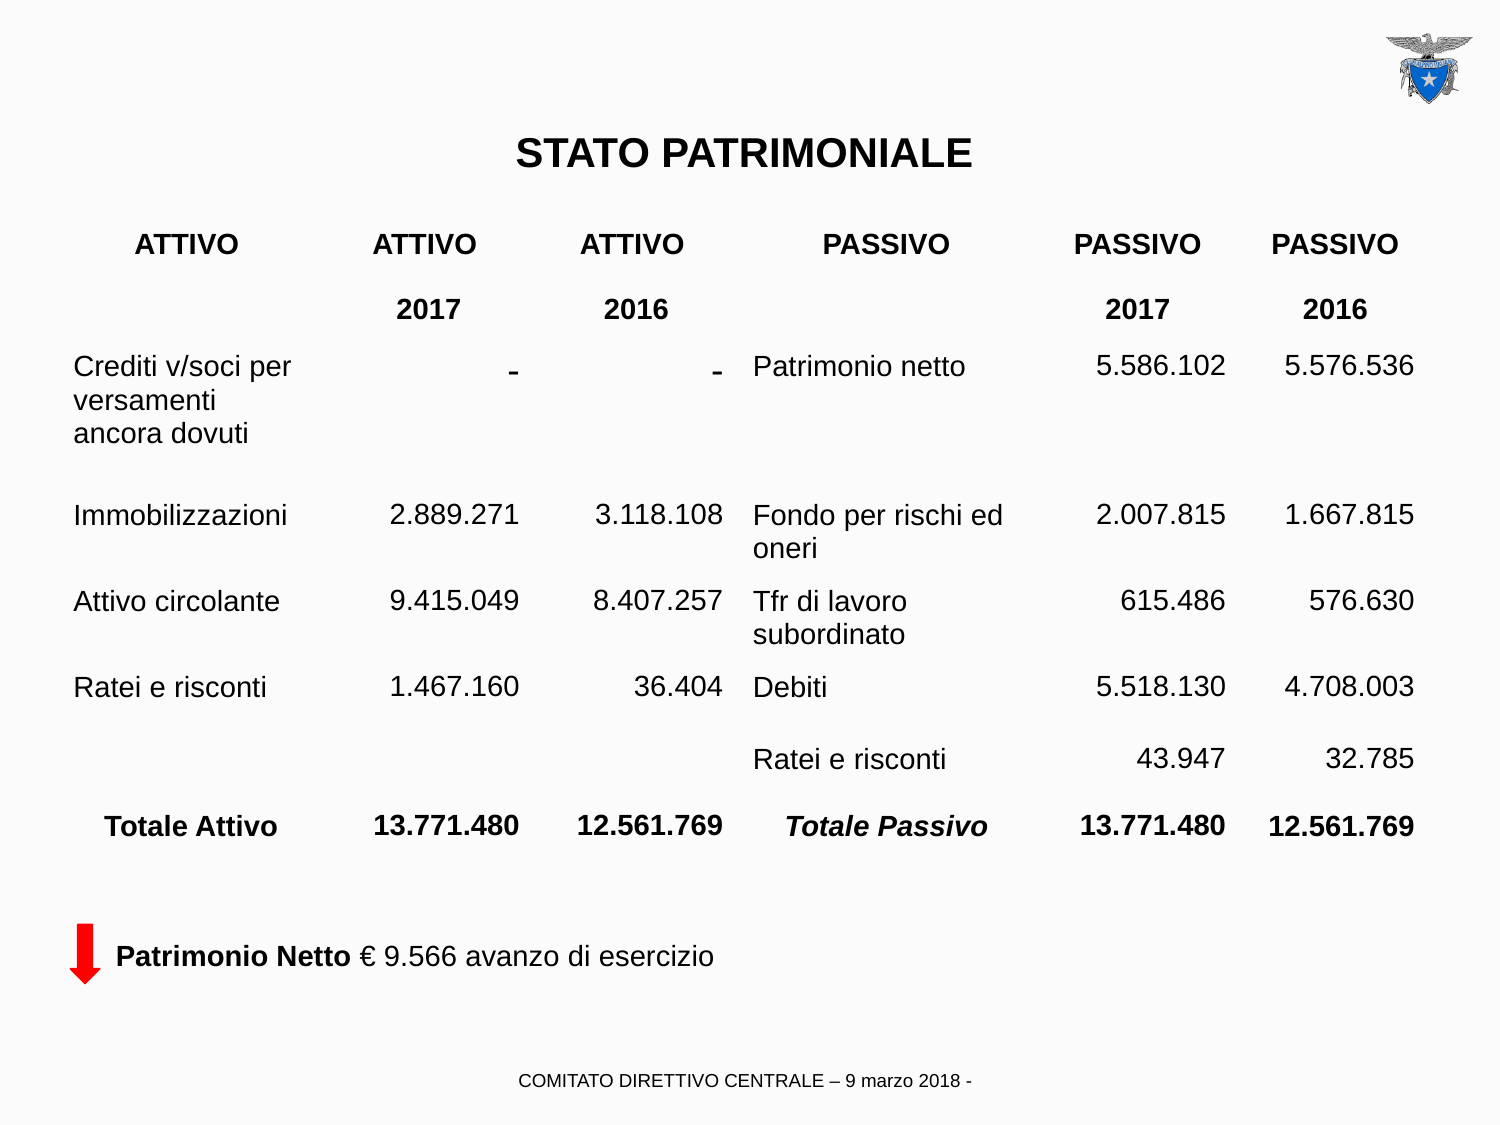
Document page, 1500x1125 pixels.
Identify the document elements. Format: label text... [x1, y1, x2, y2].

table_cell 2017 [1035, 284, 1241, 342]
table_header PASSIVO [1241, 220, 1430, 284]
table_header ATTIVO [535, 220, 738, 284]
table_cell Attivo circolante [59, 576, 323, 662]
table_cell 43.947 [1035, 735, 1241, 801]
text_box COMITATO DIRETTIVO CENTRALE – 9 marzo 2018 - [257, 1062, 1233, 1102]
table_cell 2.889.271 [323, 490, 535, 576]
table_cell [323, 735, 535, 801]
table_cell 576.630 [1241, 576, 1430, 662]
table_cell 5.576.536 [1241, 342, 1430, 490]
table_cell 32.785 [1241, 735, 1430, 801]
table_cell 615.486 [1035, 576, 1241, 662]
text_box [70, 924, 100, 984]
table_cell - [535, 342, 738, 490]
table_cell - [323, 342, 535, 490]
table_cell 13.771.480 [1035, 801, 1241, 880]
table_cell [59, 284, 323, 342]
table_cell 9.415.049 [323, 576, 535, 662]
table_cell 2016 [535, 284, 738, 342]
table_cell 4.708.003 [1241, 662, 1430, 735]
table_header ATTIVO [59, 220, 323, 284]
table_header PASSIVO [1035, 220, 1241, 284]
table_cell [535, 735, 738, 801]
table_cell 8.407.257 [535, 576, 738, 662]
table_cell Patrimonio netto [738, 342, 1035, 490]
table_cell 13.771.480 [323, 801, 535, 880]
text_box STATO PATRIMONIALE [253, 111, 1235, 195]
table_cell 36.404 [535, 662, 738, 735]
table_cell Fondo per rischi ed oneri [738, 490, 1035, 576]
table_cell Totale Passivo [738, 801, 1035, 880]
table_cell 3.118.108 [535, 490, 738, 576]
table_cell 2016 [1241, 284, 1430, 342]
table_cell [59, 735, 323, 801]
table_cell 1.467.160 [323, 662, 535, 735]
table_header ATTIVO [323, 220, 535, 284]
table_cell Immobilizzazioni [59, 490, 323, 576]
table_cell Totale Attivo [59, 801, 323, 880]
table_cell 1.667.815 [1241, 490, 1430, 576]
table_cell 2017 [323, 284, 535, 342]
table_header PASSIVO [738, 220, 1035, 284]
table_cell 5.518.130 [1035, 662, 1241, 735]
picture [1382, 29, 1477, 112]
table_cell Debiti [738, 662, 1035, 735]
text_box Patrimonio Netto € 9.566 avanzo di esercizio [100, 932, 839, 984]
table_cell Ratei e risconti [738, 735, 1035, 801]
table_cell Ratei e risconti [59, 662, 323, 735]
table_cell 5.586.102 [1035, 342, 1241, 490]
table_cell 2.007.815 [1035, 490, 1241, 576]
table_cell 12.561.769 [535, 801, 738, 880]
table_cell Crediti v/soci per versamenti ancora dovuti [59, 342, 323, 490]
table_cell Tfr di lavoro subordinato [738, 576, 1035, 662]
table_cell [738, 284, 1035, 342]
table_cell 12.561.769 [1241, 801, 1430, 880]
